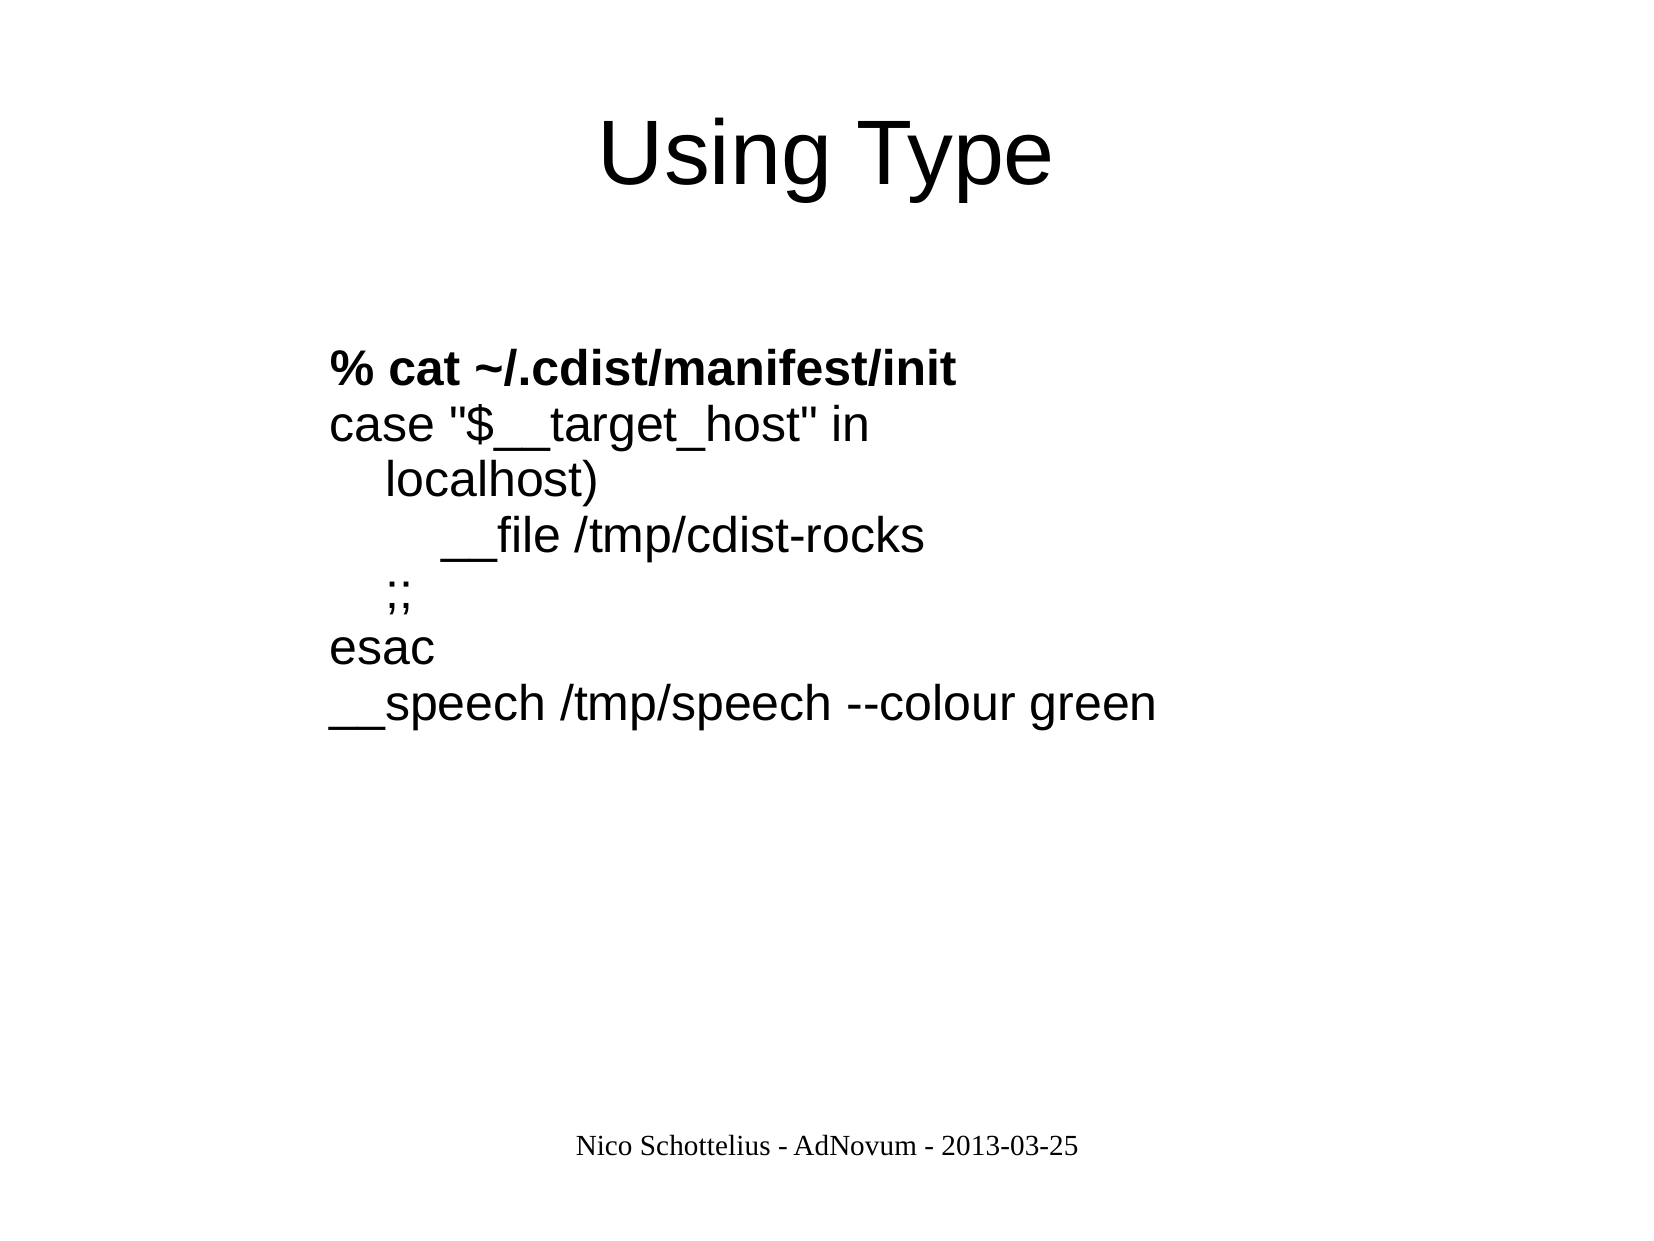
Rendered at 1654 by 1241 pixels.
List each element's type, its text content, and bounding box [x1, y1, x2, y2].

title Using Type [82, 49, 1571, 257]
text_box % cat ~/.cdist/manifest/init case "$__target_host" in localhost) __file /tmp/cdist-rocks ;; esac __speech /tmp/speech --colour green [315, 332, 1441, 1066]
